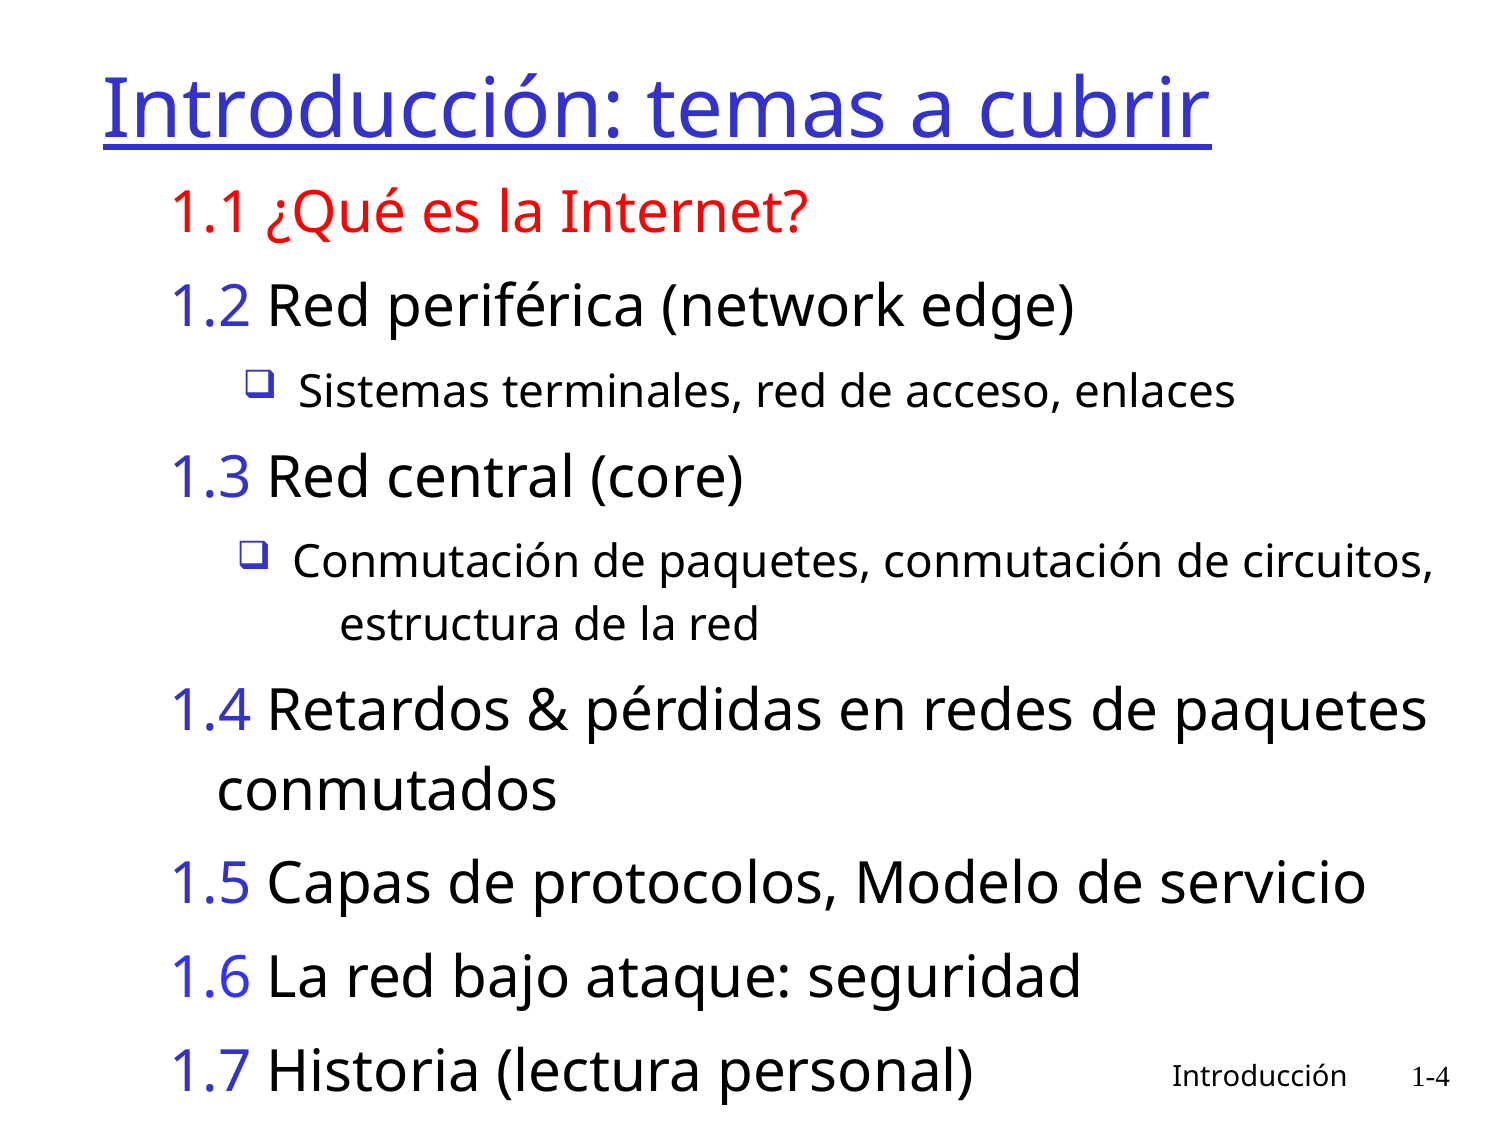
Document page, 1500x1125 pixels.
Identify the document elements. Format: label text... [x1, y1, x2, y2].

title Introducción: temas a cubrir [87, 23, 1463, 188]
text_box Introducción [887, 1064, 1362, 1125]
text_box 1-<number> [1362, 1050, 1466, 1125]
list 1.1 ¿Qué es la Internet? 1.2 Red periférica (network edge) Sistemas terminales, red de acceso, enlaces 1.3 Red central (core) Conmutación de paquetes, conmutación de circuitos, estructura de la red 1.4 Retardos & pérdidas en redes de paquetes conmutados 1.5 Capas de protocolos, Modelo de servicio 1.6 La red bajo ataque: seguridad 1.7 Historia (lectura personal) [79, 162, 1455, 1064]
